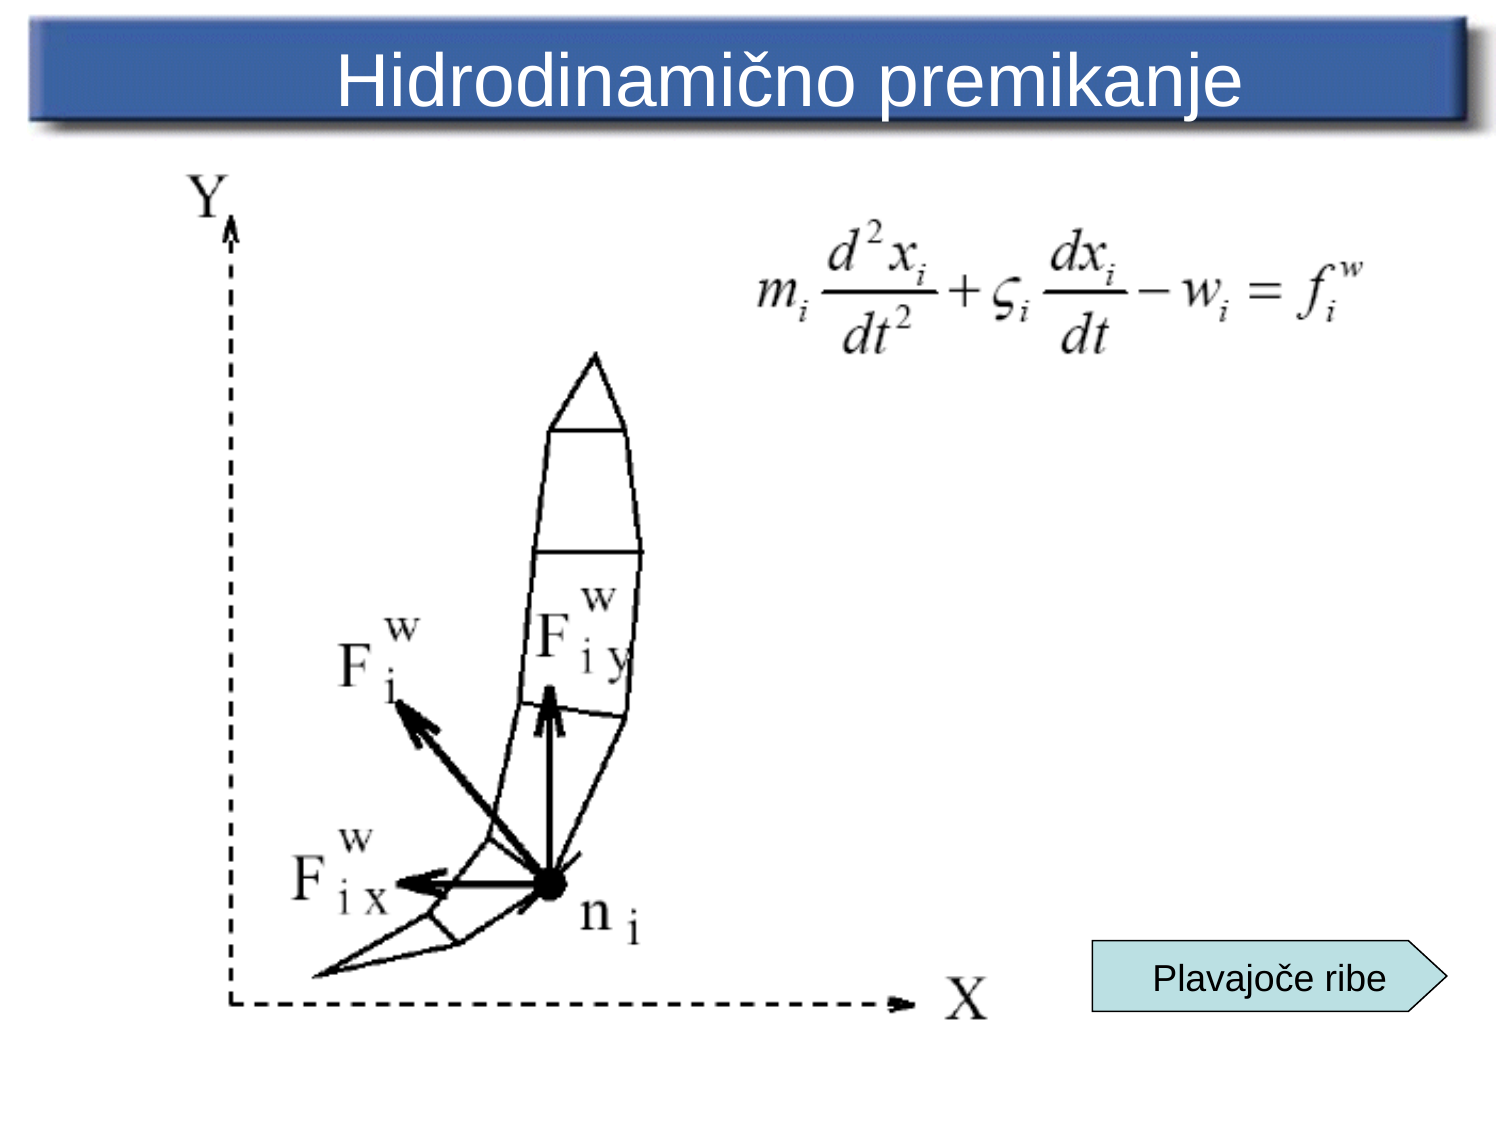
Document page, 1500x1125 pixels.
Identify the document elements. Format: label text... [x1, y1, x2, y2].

picture [27, 13, 1496, 141]
picture [125, 158, 1378, 1039]
text_box Hidrodinamično premikanje [320, 23, 1261, 130]
text_box Plavajoče ribe [1092, 940, 1447, 1012]
